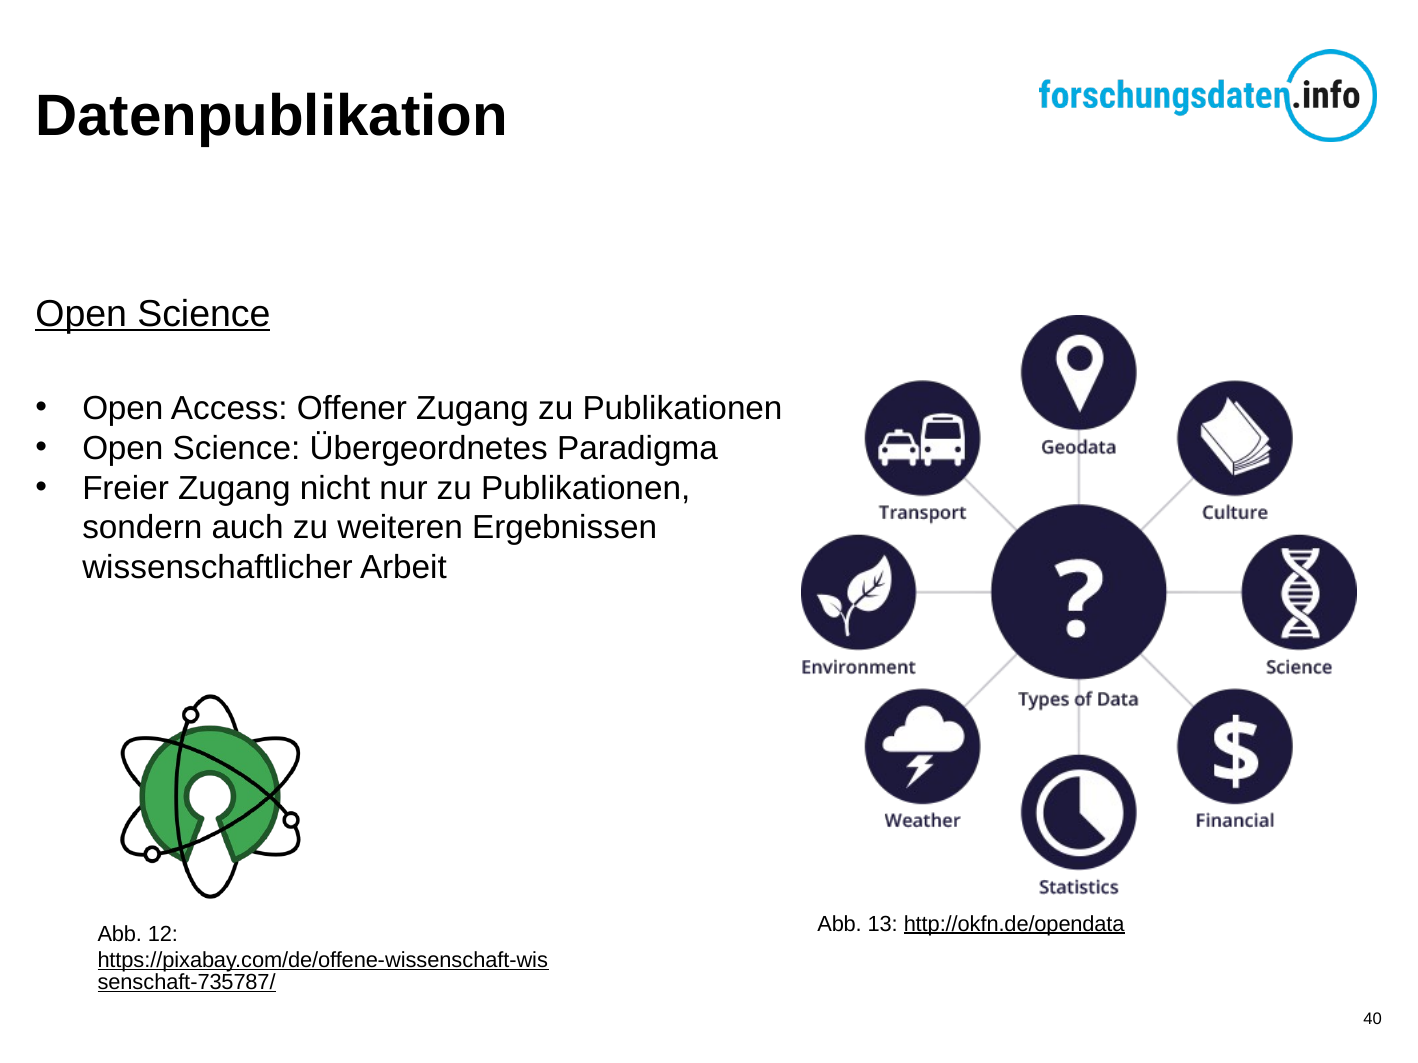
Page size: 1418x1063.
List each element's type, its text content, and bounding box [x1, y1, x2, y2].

text_box Abb. 12: https://pixabay.com/de/offene-wissenschaft-wissenschaft-735787/ [82, 912, 567, 980]
text_box Abb. 13: http://okfn.de/opendata [802, 901, 1287, 943]
picture [94, 675, 319, 912]
title Datenpublikation [35, 76, 1052, 254]
picture [1058, 93, 1062, 103]
picture [1339, 49, 1377, 85]
slide_number <Nummer> [1015, 1003, 1382, 1028]
picture [1039, 49, 1372, 142]
picture [801, 315, 1357, 895]
list Open Science Open Access: Offener Zugang zu Publikationen Open Science: Übergeordnetes Paradigma Freier Zugang nicht nur zu Publikationen, sondern auch zu weiteren Ergebnissen wissenschaftlicher Arbeit [35, 289, 804, 934]
picture [1342, 107, 1377, 142]
